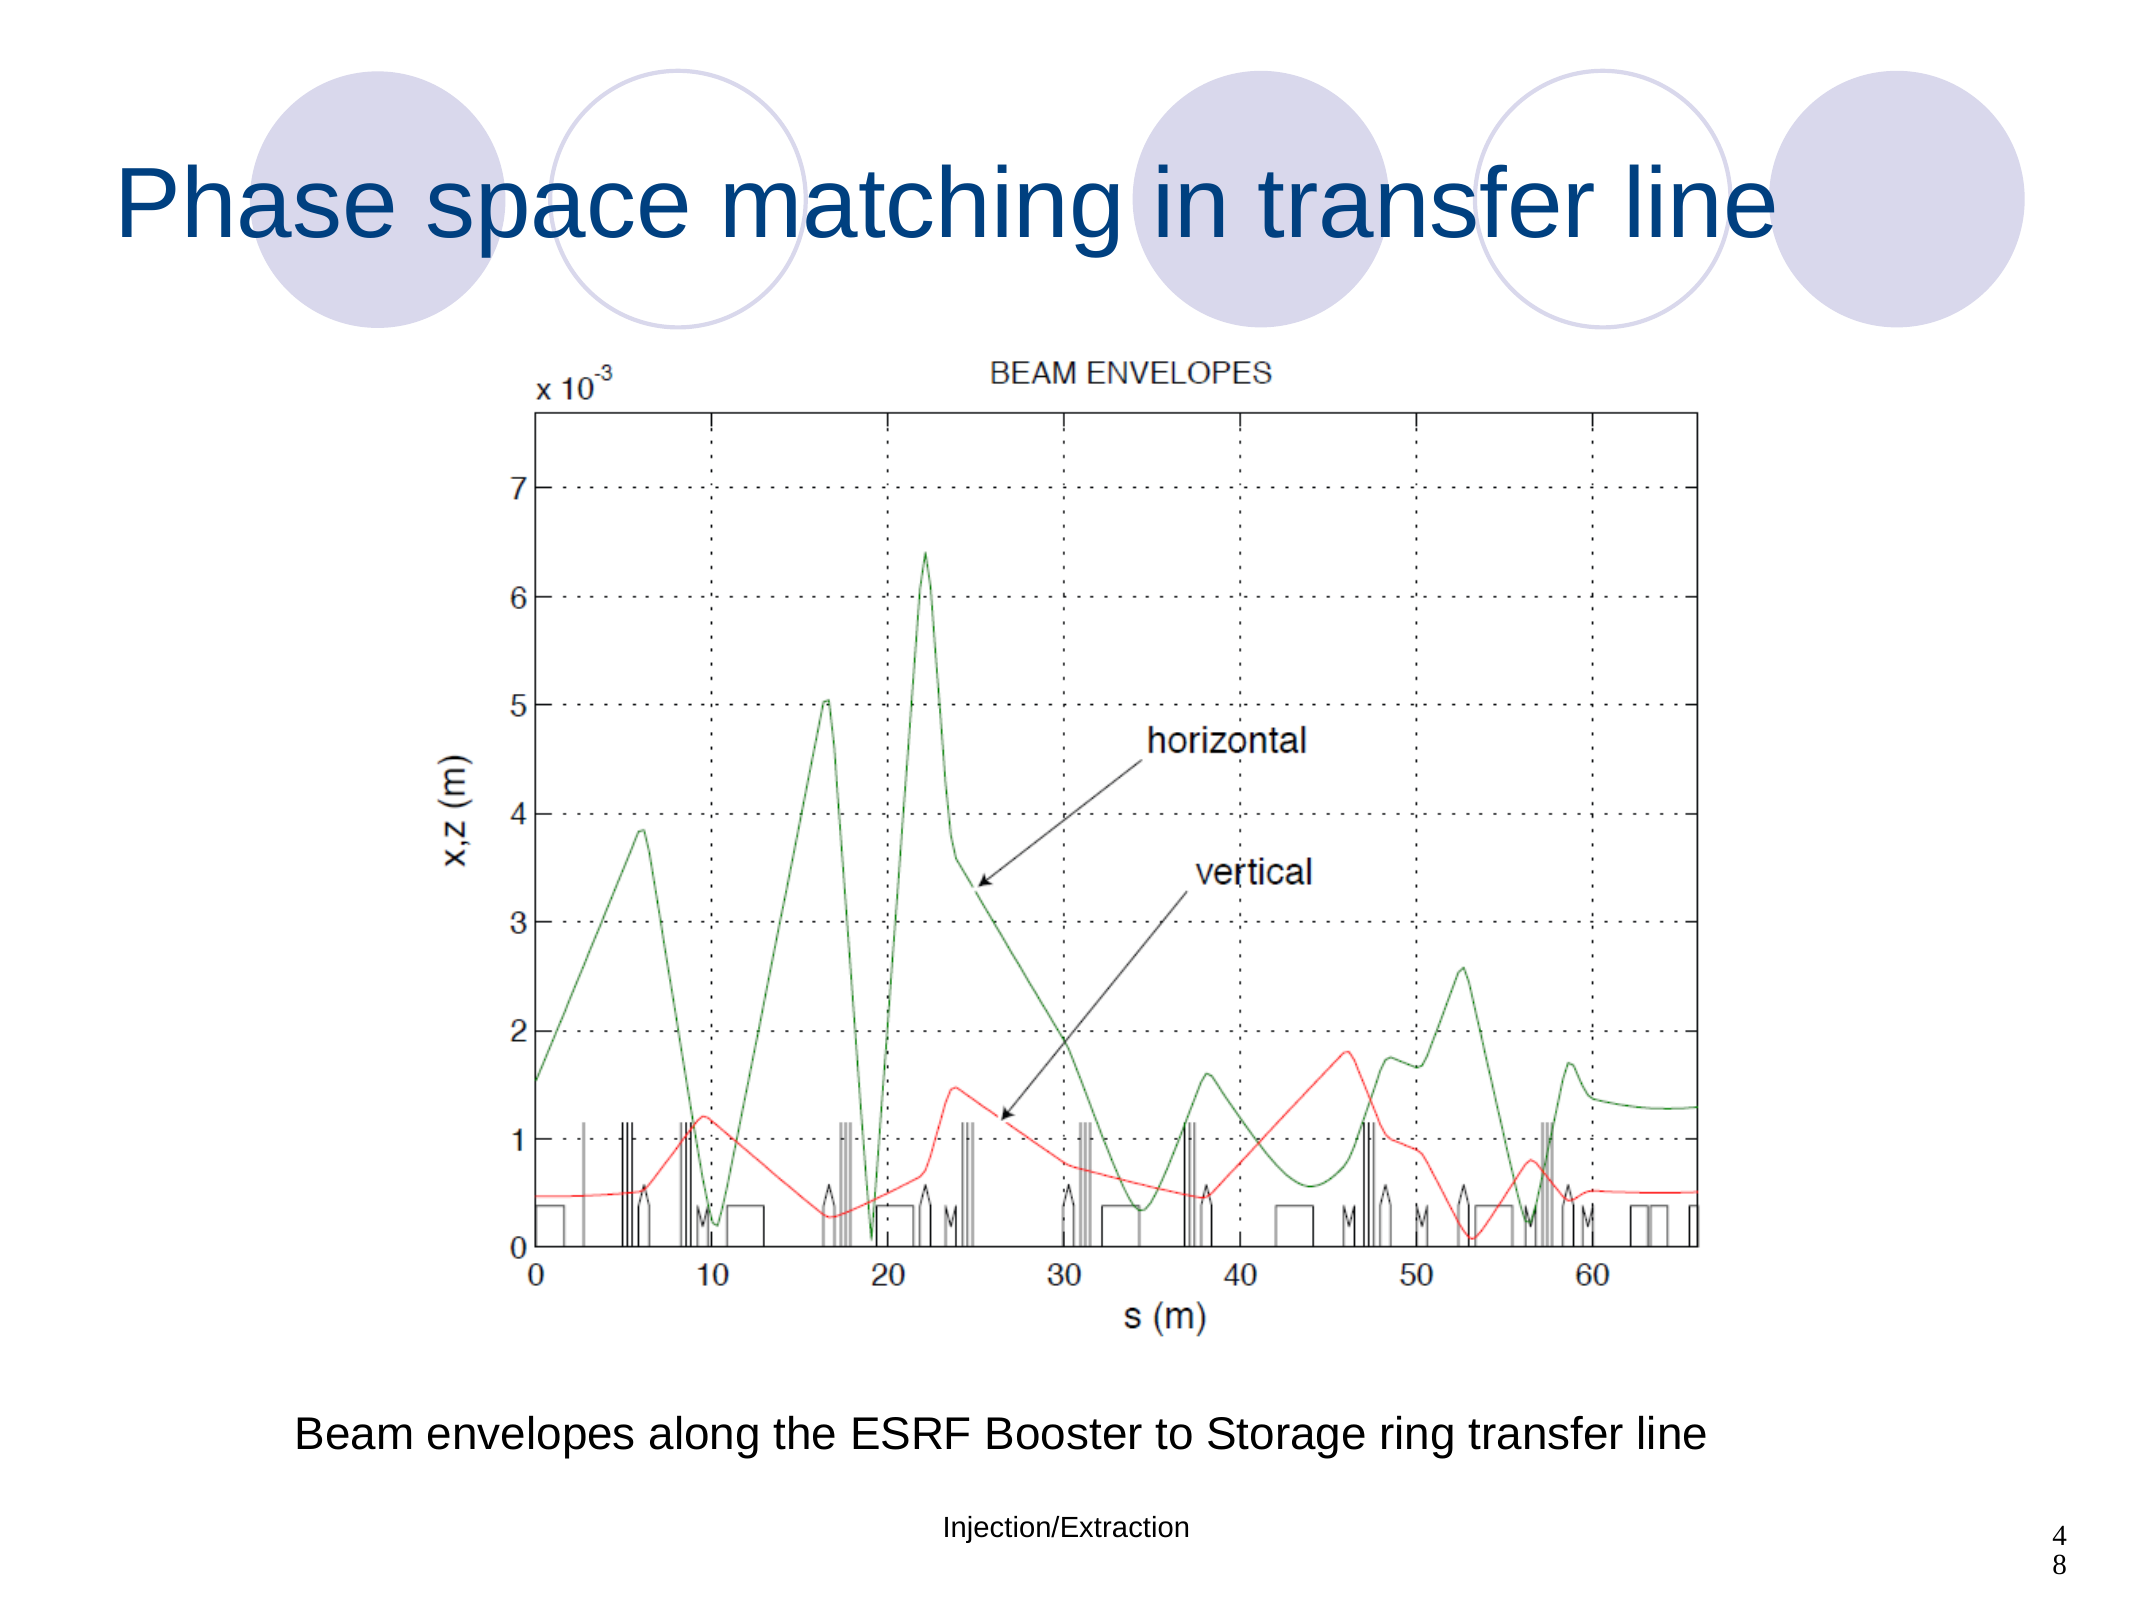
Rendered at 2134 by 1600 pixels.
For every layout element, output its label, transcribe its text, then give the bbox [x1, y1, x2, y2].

text_box Beam envelopes along the ESRF Booster to Storage ring transfer line [285, 1404, 1796, 1482]
picture [349, 330, 1808, 1374]
title Phase space matching in transfer line [106, 21, 2028, 374]
